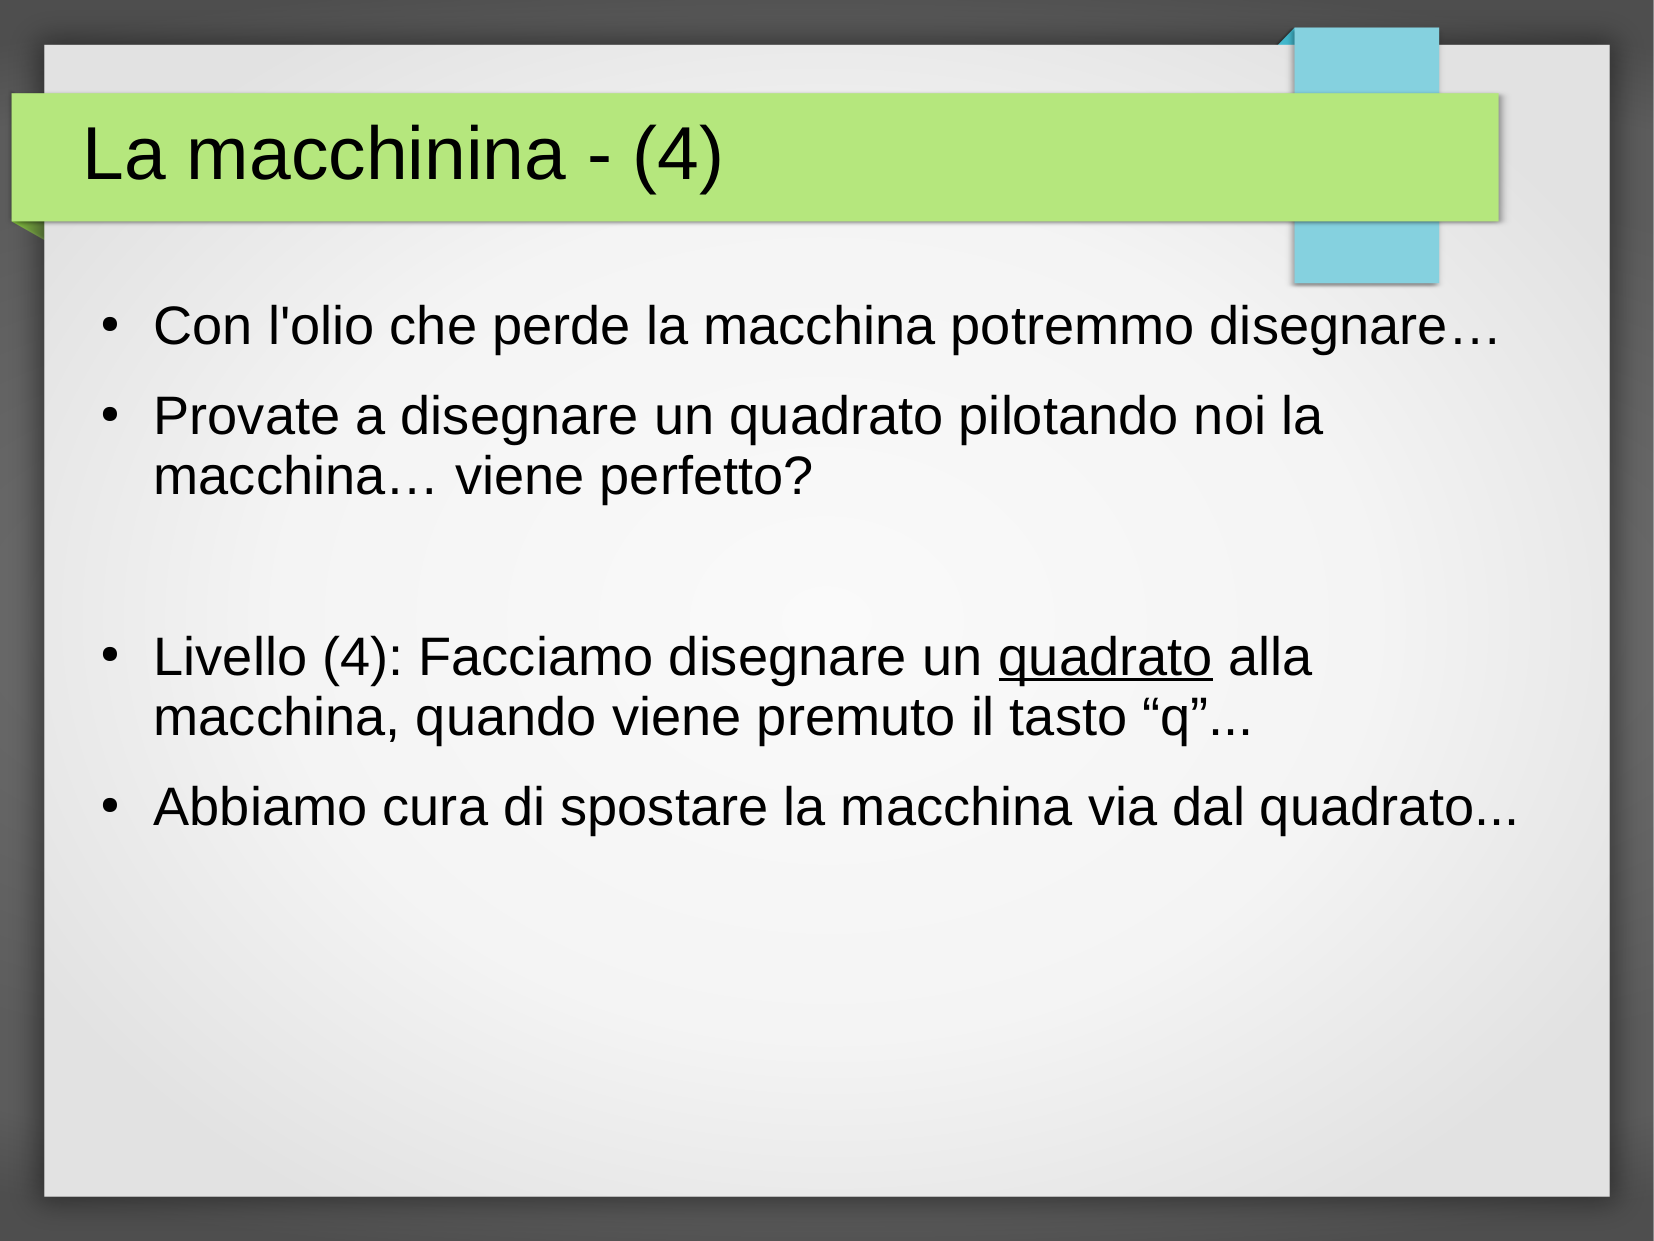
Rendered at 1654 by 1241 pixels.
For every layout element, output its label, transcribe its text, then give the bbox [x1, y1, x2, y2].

title La macchinina - (4) [82, 94, 1264, 213]
picture [0, 0, 1654, 1241]
list Con l'olio che perde la macchina potremmo disegnare… Provate a disegnare un quadrato pilotando noi la macchina… viene perfetto? Livello (4): Facciamo disegnare un quadrato alla macchina, quando viene premuto il tasto “q”... Abbiamo cura di spostare la macchina via dal quadrato... [82, 295, 1571, 1015]
